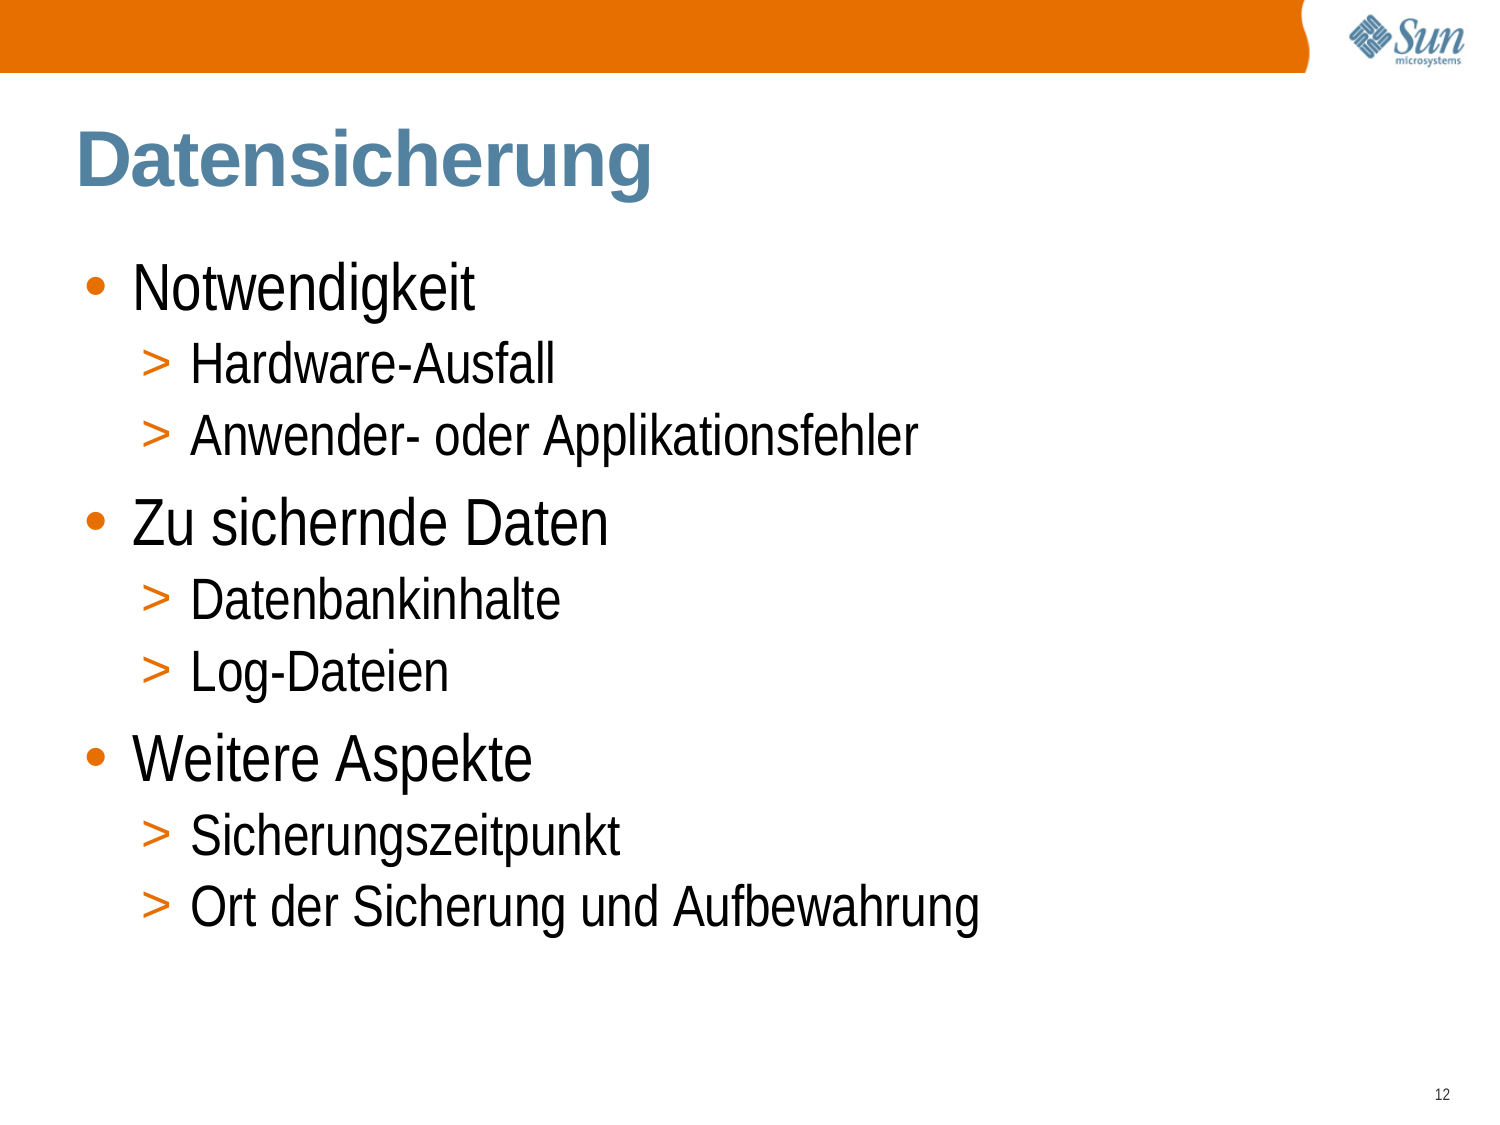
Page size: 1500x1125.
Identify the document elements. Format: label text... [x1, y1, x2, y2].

title Datensicherung [75, 123, 1437, 227]
list Notwendigkeit Hardware-Ausfall Anwender- oder Applikationsfehler Zu sichernde Daten Datenbankinhalte Log-Dateien Weitere Aspekte Sicherungszeitpunkt Ort der Sicherung und Aufbewahrung [64, 258, 1401, 1047]
picture [0, 0, 1500, 73]
